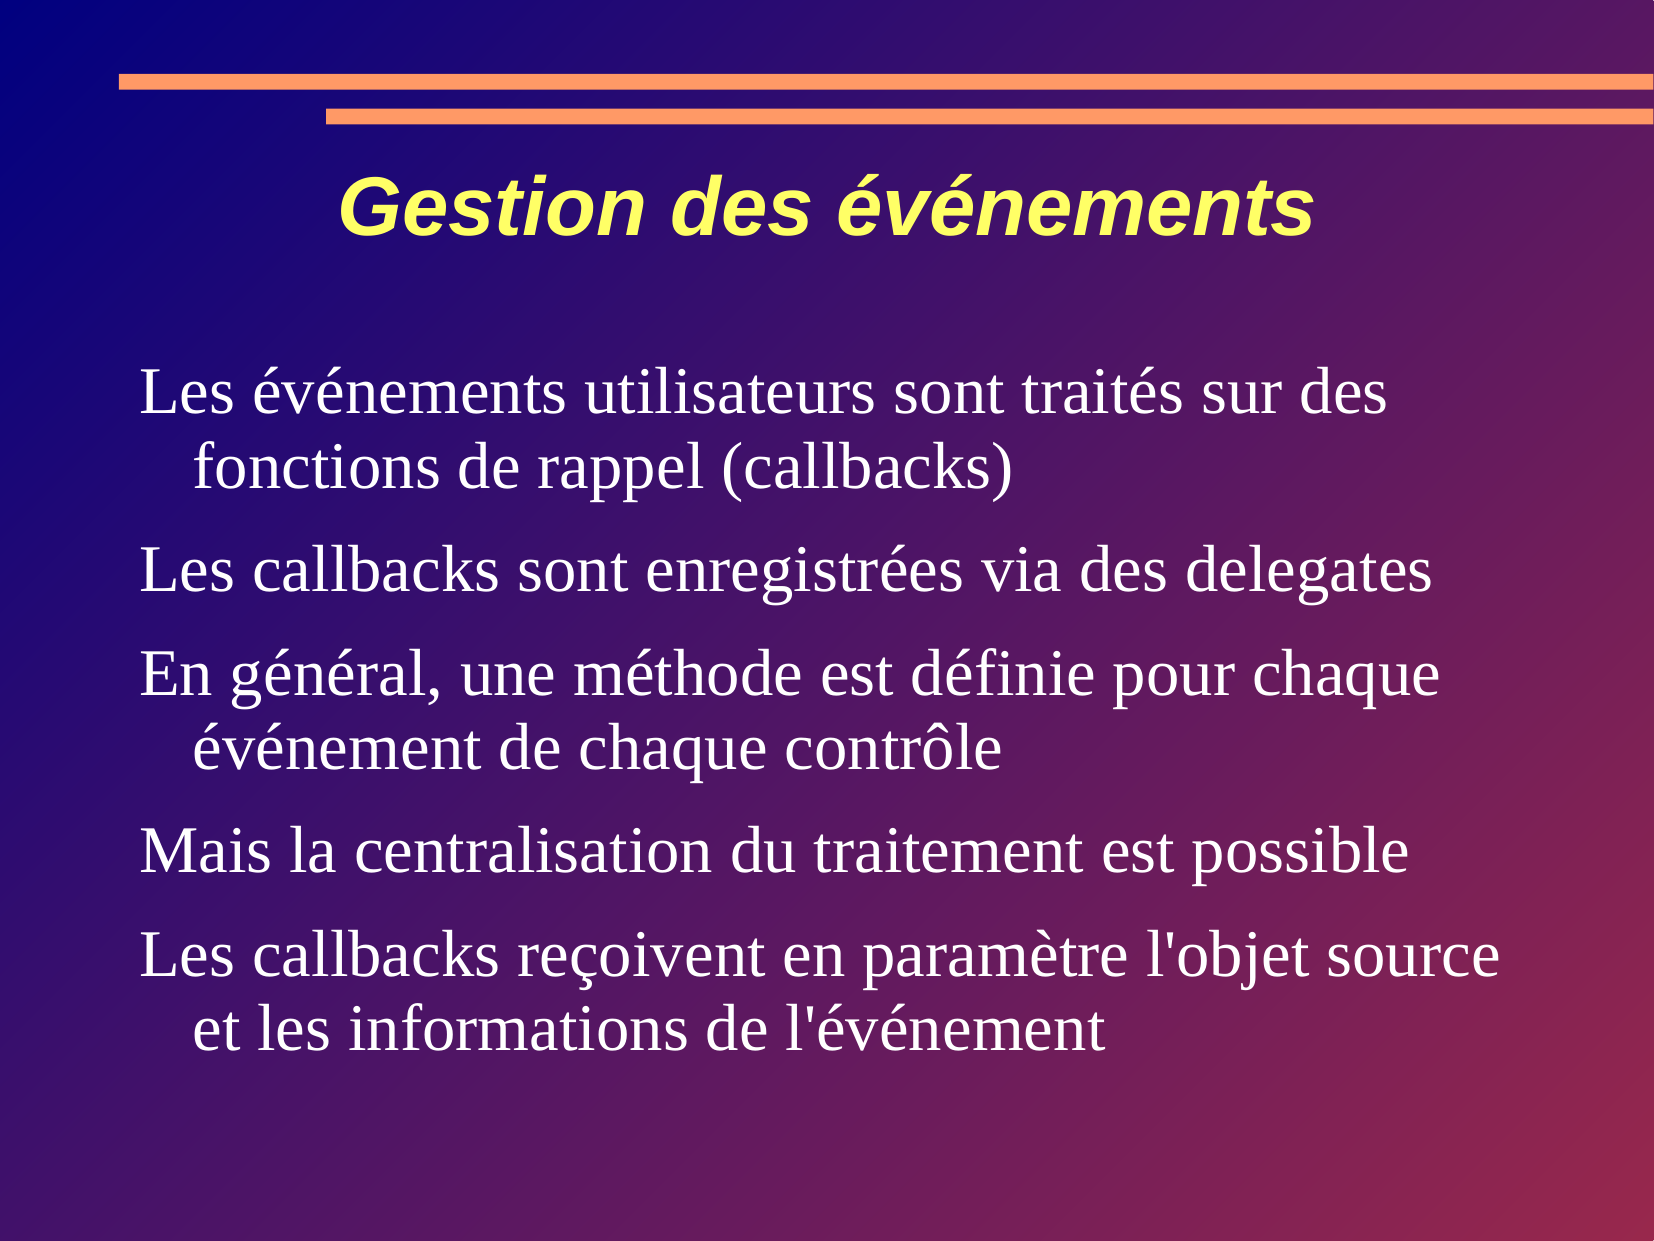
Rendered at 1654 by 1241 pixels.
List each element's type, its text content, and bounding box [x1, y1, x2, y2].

list Les événements utilisateurs sont traités sur des fonctions de rappel (callbacks) Les callbacks sont enregistrées via des delegates En général, une méthode est définie pour chaque événement de chaque contrôle Mais la centralisation du traitement est possible Les callbacks reçoivent en paramètre l'objet source et les informations de l'événement [121, 354, 1534, 1095]
title Gestion des événements [121, 102, 1534, 311]
